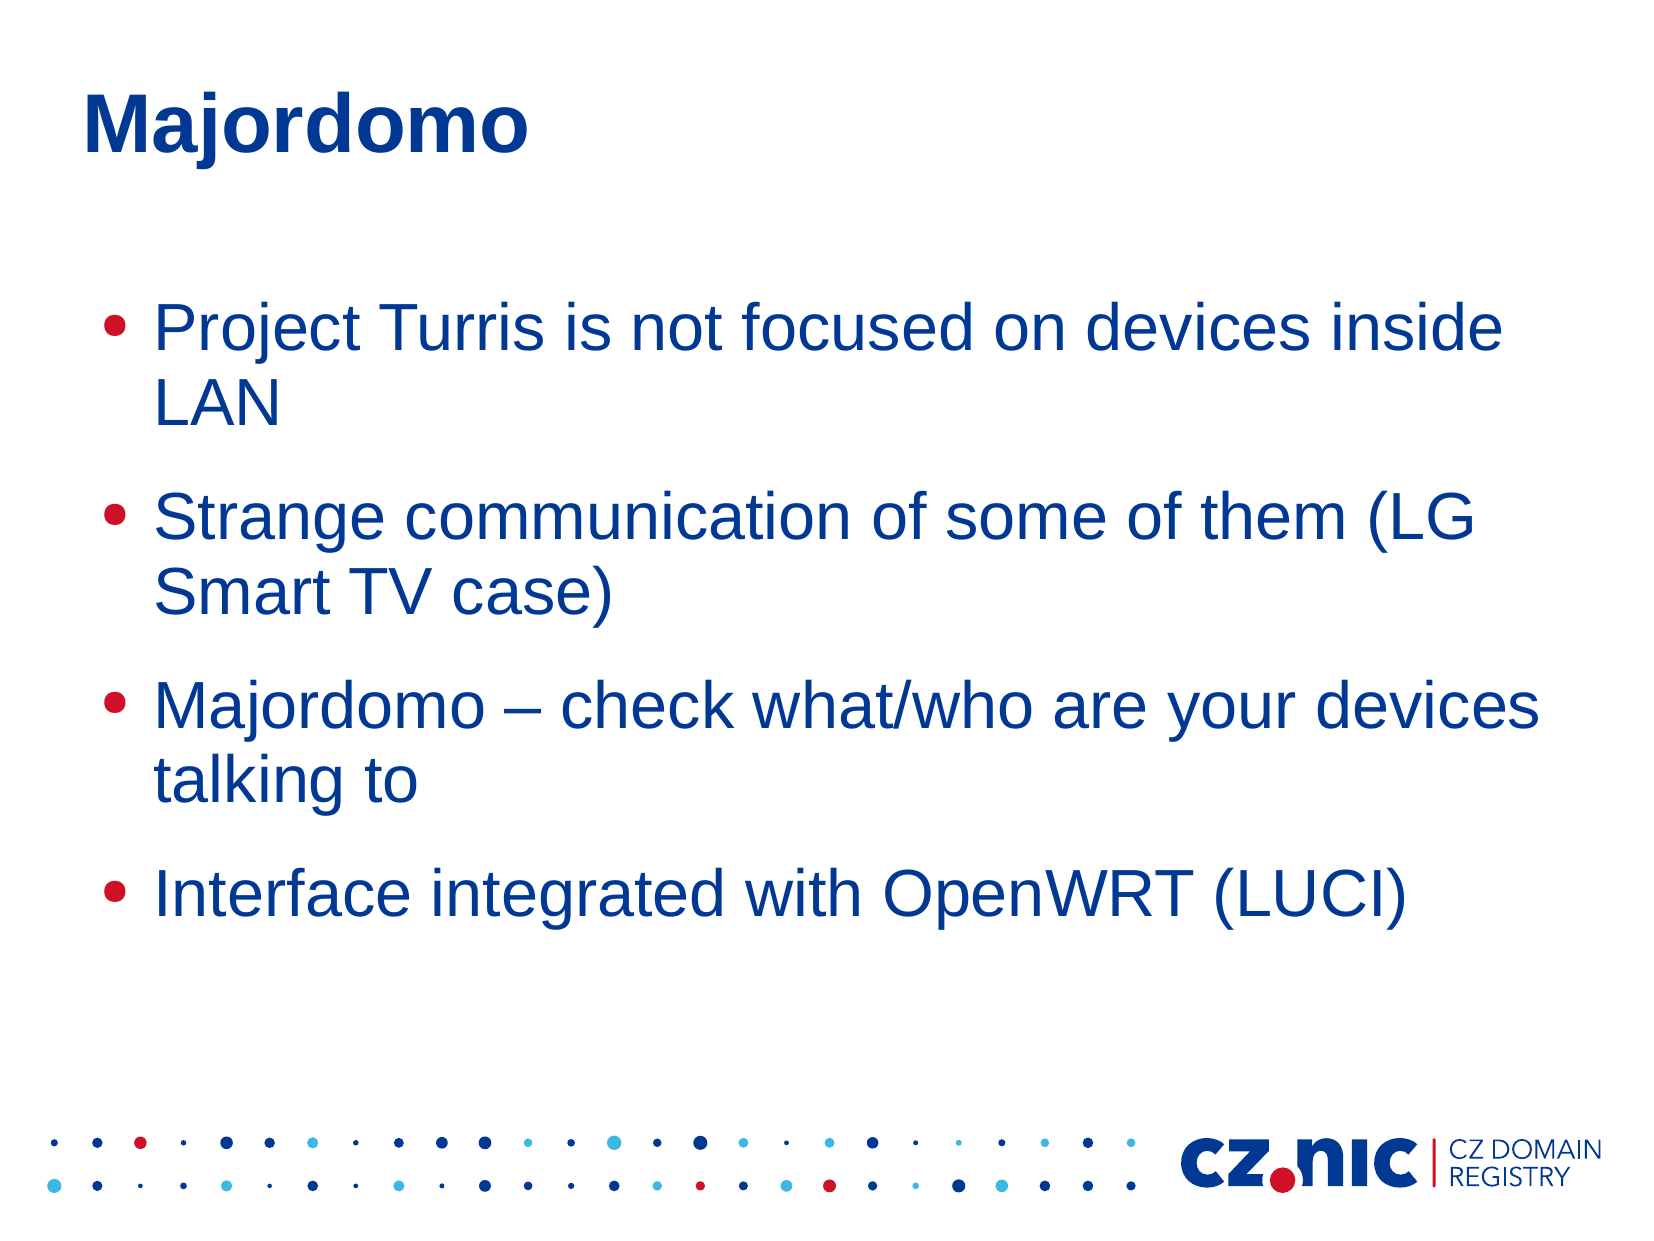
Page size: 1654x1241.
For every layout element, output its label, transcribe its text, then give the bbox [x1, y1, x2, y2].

title Majordomo [82, 70, 1571, 178]
list Project Turris is not focused on devices inside LAN Strange communication of some of them (LG Smart TV case) Majordomo – check what/who are your devices talking to Interface integrated with OpenWRT (LUCI) [82, 290, 1571, 1217]
